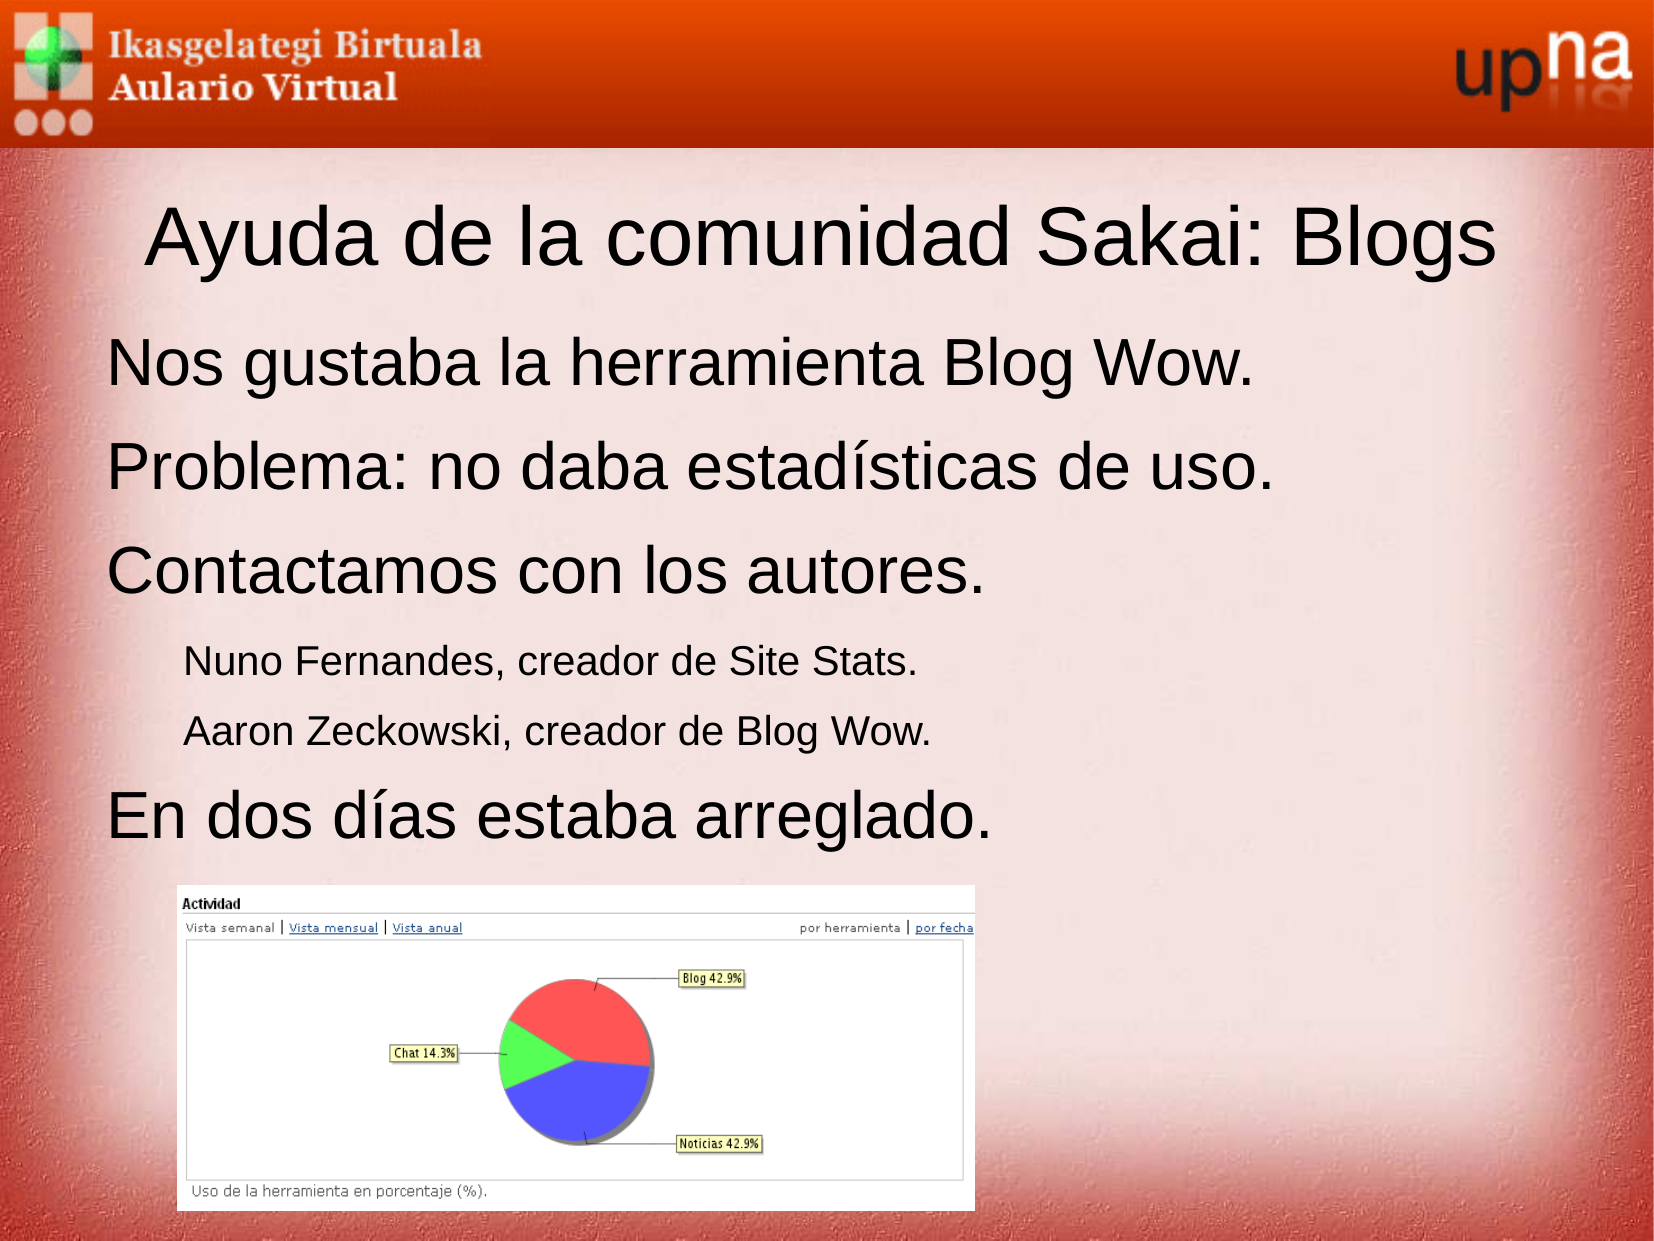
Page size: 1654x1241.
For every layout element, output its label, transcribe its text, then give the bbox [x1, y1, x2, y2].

picture [0, 0, 1654, 1241]
list Nos gustaba la herramienta Blog Wow. Problema: no daba estadísticas de uso. Contactamos con los autores. Nuno Fernandes, creador de Site Stats. Aaron Zeckowski, creador de Blog Wow. En dos días estaba arreglado. [88, 324, 1577, 1093]
title Ayuda de la comunidad Sakai: Blogs [78, 148, 1566, 326]
